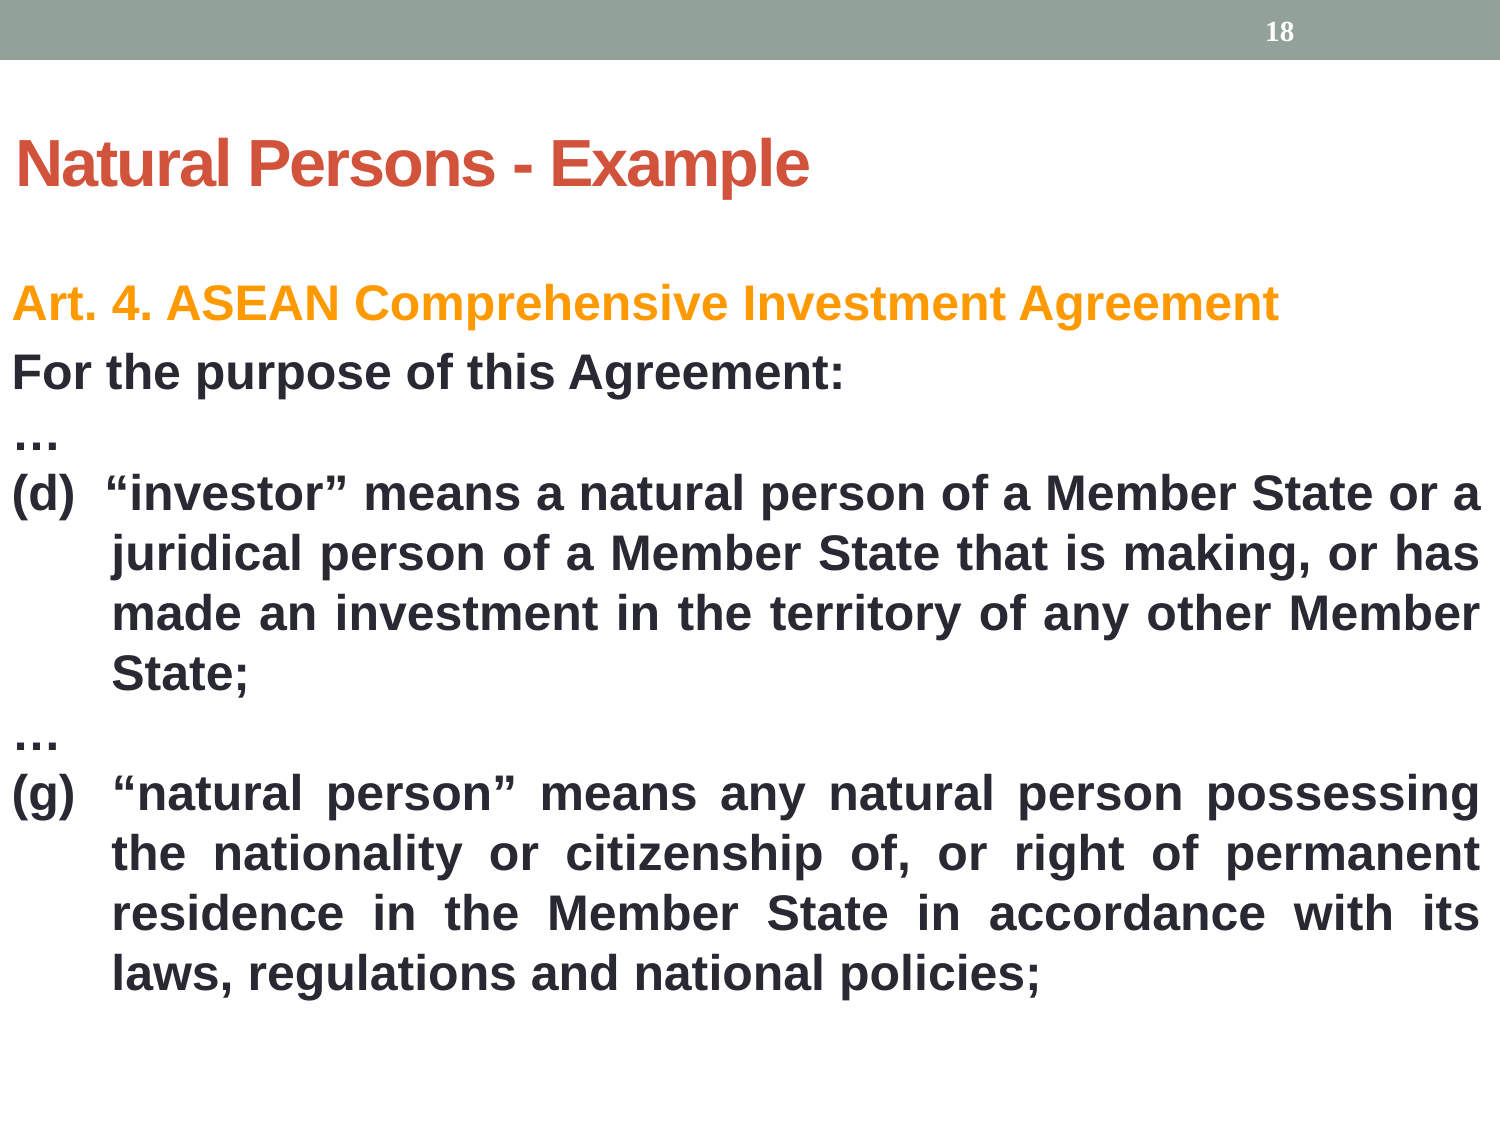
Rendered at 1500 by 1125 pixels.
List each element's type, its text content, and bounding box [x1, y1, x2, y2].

slide_number <編號> [1250, 3, 1425, 57]
title Natural Persons - Example [0, 112, 1500, 208]
list Art. 4. ASEAN Comprehensive Investment Agreement For the purpose of this Agreement: … (d) “investor” means a natural person of a Member State or a juridical person of a Member State that is making, or has made an investment in the territory of any other Member State; … (g) “natural person” means any natural person possessing the nationality or citizenship of, or right of permanent residence in the Member State in accordance with its laws, regulations and national policies; [0, 262, 1497, 1125]
